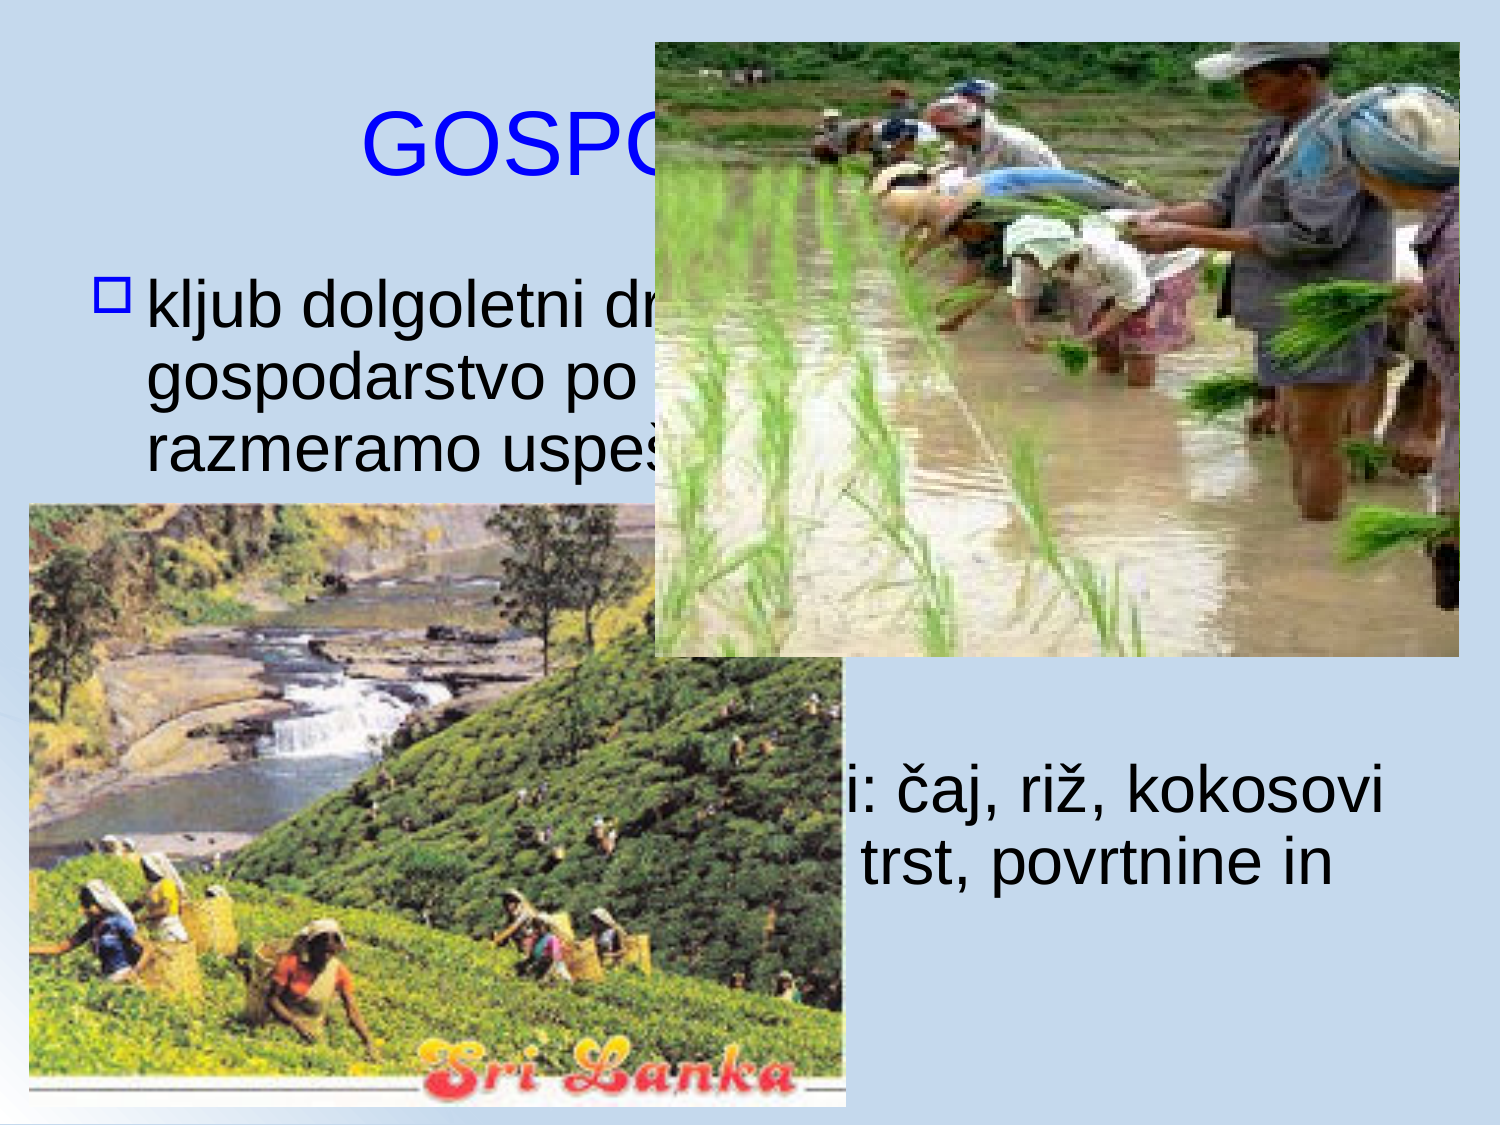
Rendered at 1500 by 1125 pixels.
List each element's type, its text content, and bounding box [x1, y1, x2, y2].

picture [29, 42, 1460, 1107]
list kljub dolgoletni državljanski vojni se je gospodarstvo po osamosvojitvi razvijalo razmeramo uspešno KMETIJSTVO: zavzema 13,6% površine pašnjiki, njive najpomembnejši pridelki: čaj, riž, kokosovi orehi, kavčuk, sladkorni trst, povrtnine in raznoliko tropsko sadje [846, 657, 1425, 1006]
title GOSPODARSTVO [75, 45, 655, 233]
list kljub dolgoletni državljanski vojni se je gospodarstvo po osamosvojitvi razvijalo razmeramo uspešno KMETIJSTVO: zavzema 13,6% površine pašnjiki, njive najpomembnejši pridelki: čaj, riž, kokosovi orehi, kavčuk, sladkorni trst, povrtnine in raznoliko tropsko sadje [75, 262, 655, 503]
